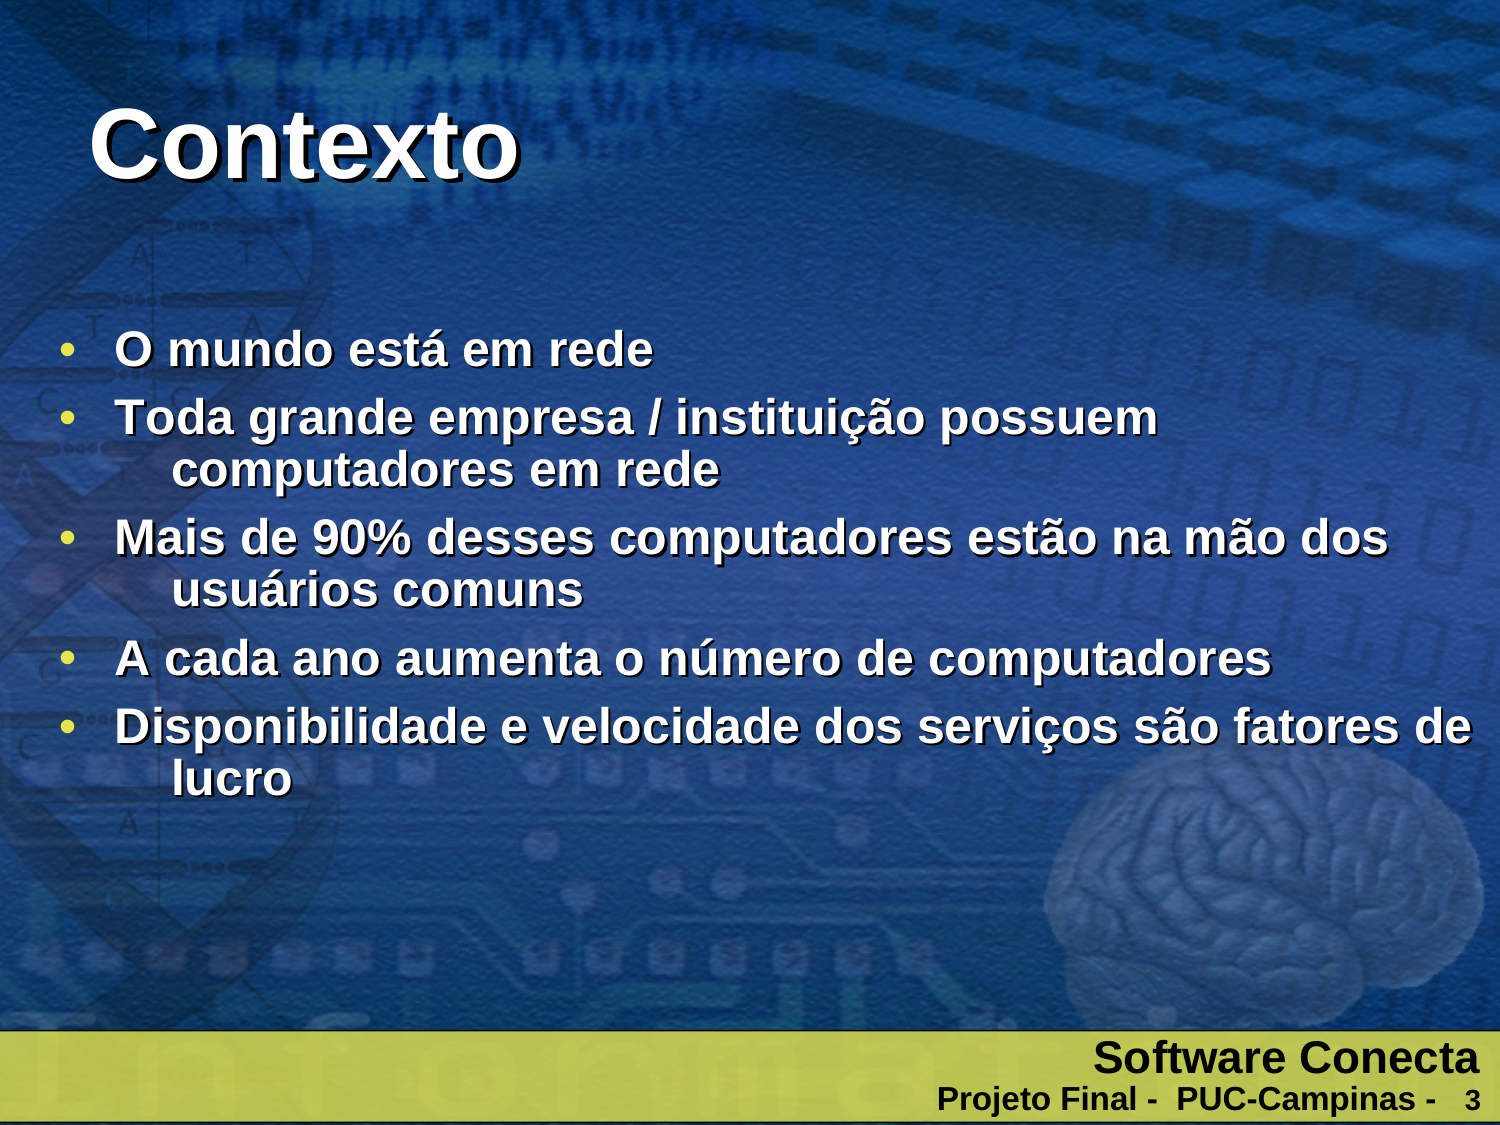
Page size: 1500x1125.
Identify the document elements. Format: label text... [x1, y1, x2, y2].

list O mundo está em rede Toda grande empresa / instituição possuem computadores em rede Mais de 90% desses computadores estão na mão dos usuários comuns A cada ano aumenta o número de computadores Disponibilidade e velocidade dos serviços são fatores de lucro [59, 324, 1500, 1034]
picture [0, 0, 1500, 1029]
title Contexto [88, 29, 1500, 265]
